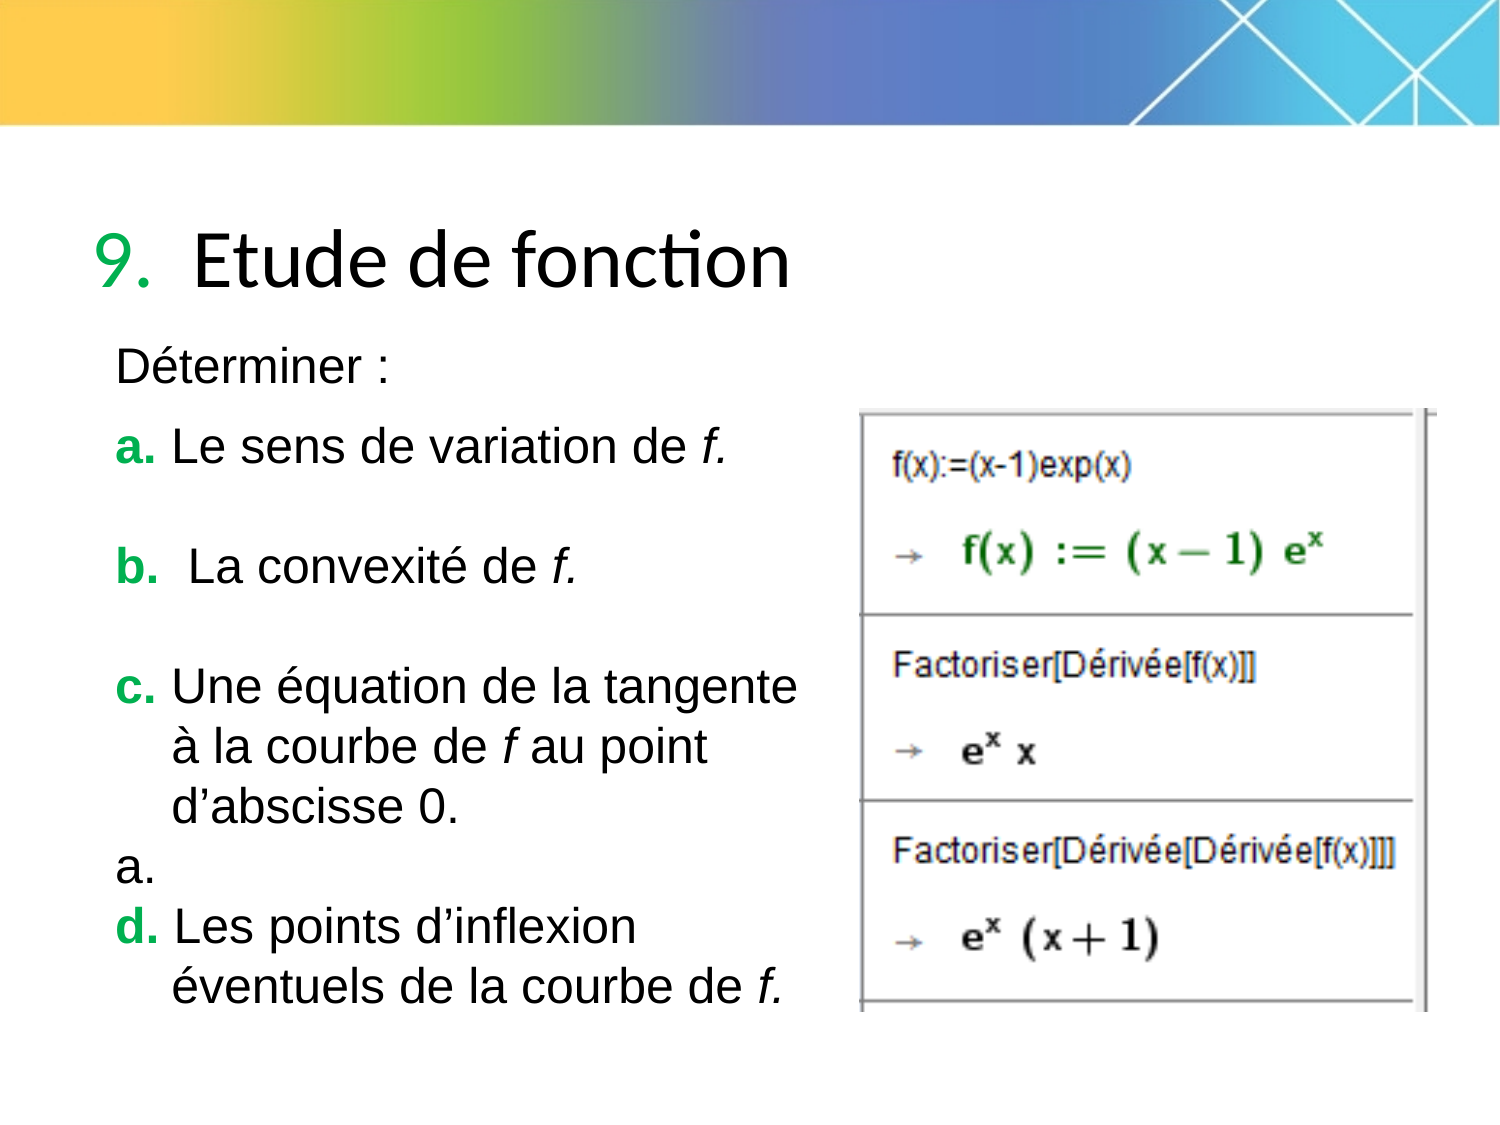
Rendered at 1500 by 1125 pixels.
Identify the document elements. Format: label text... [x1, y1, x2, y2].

picture [859, 408, 1437, 1012]
text_box Déterminer : a. Le sens de variation de f. b. La convexité de f. c. Une équation de la tangente à la courbe de f au point d’abscisse 0. d. Les points d’inflexion éventuels de la courbe de f. [100, 326, 845, 1029]
title 9. Etude de fonction [76, 160, 1500, 347]
